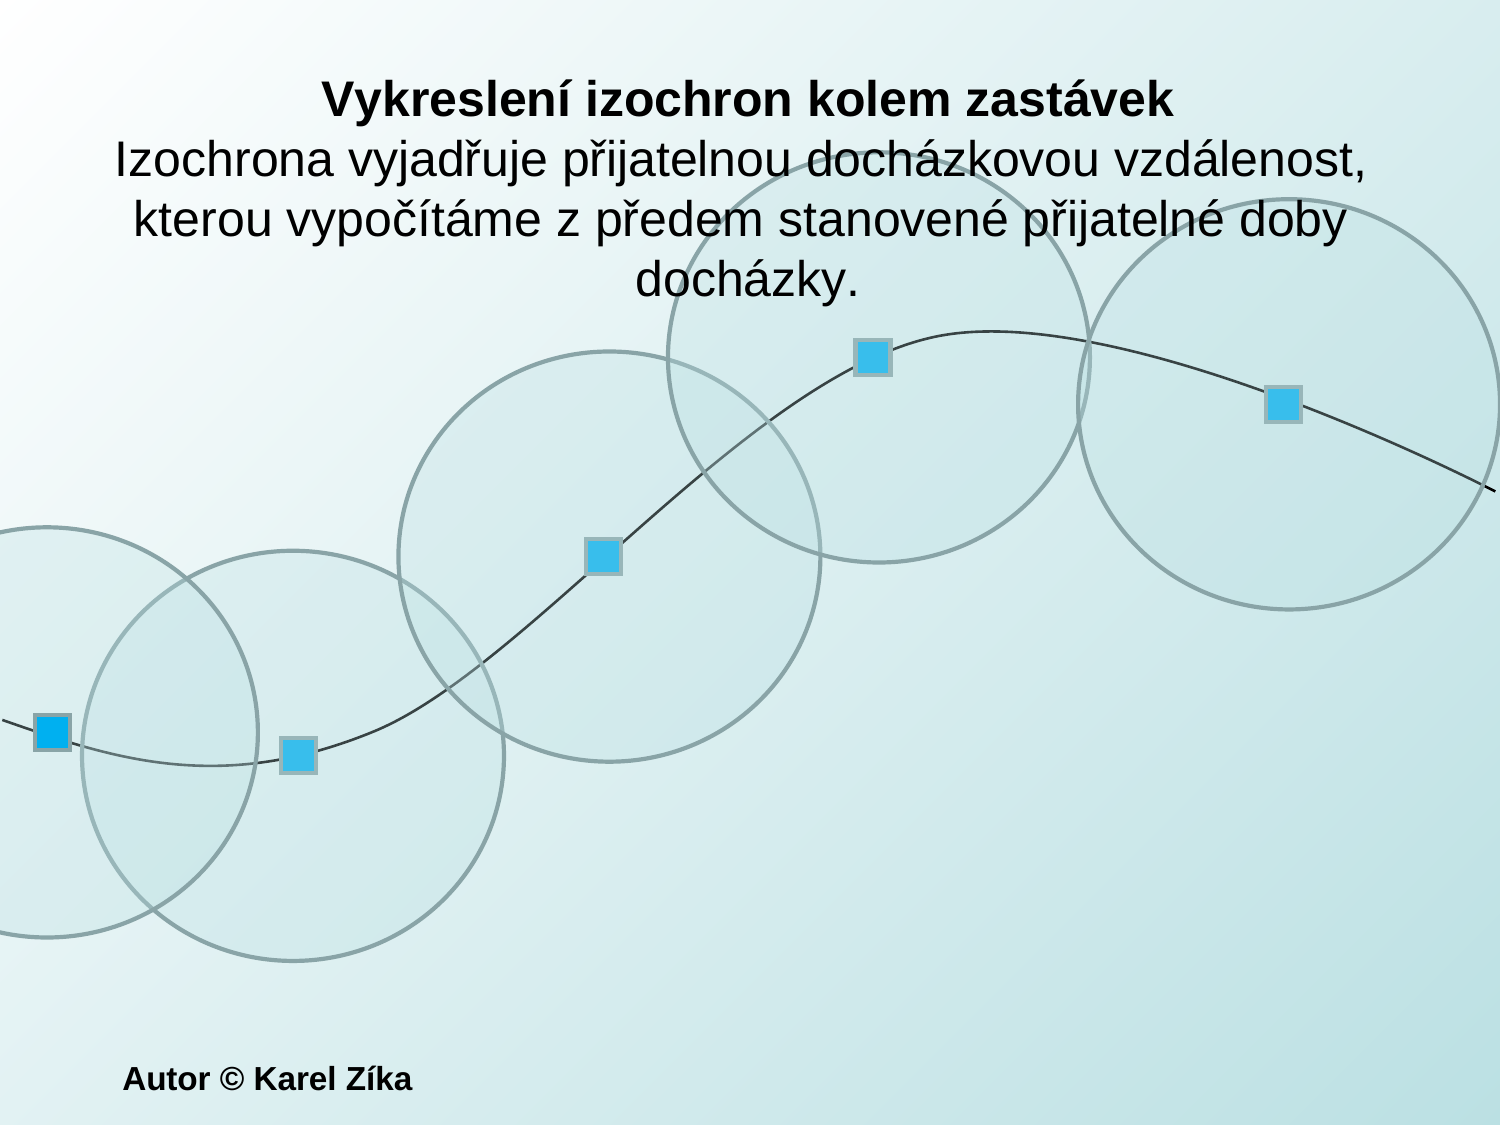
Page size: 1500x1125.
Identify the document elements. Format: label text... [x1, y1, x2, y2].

text_box Vykreslení izochron kolem zastávek Izochrona vyjadřuje přijatelnou docházkovou vzdálenost, kterou vypočítáme z předem stanovené přijatelné doby docházky. [100, 58, 1397, 314]
text_box Autor © Karel Zíka [107, 1049, 428, 1105]
text_box [0, 228, 1500, 961]
